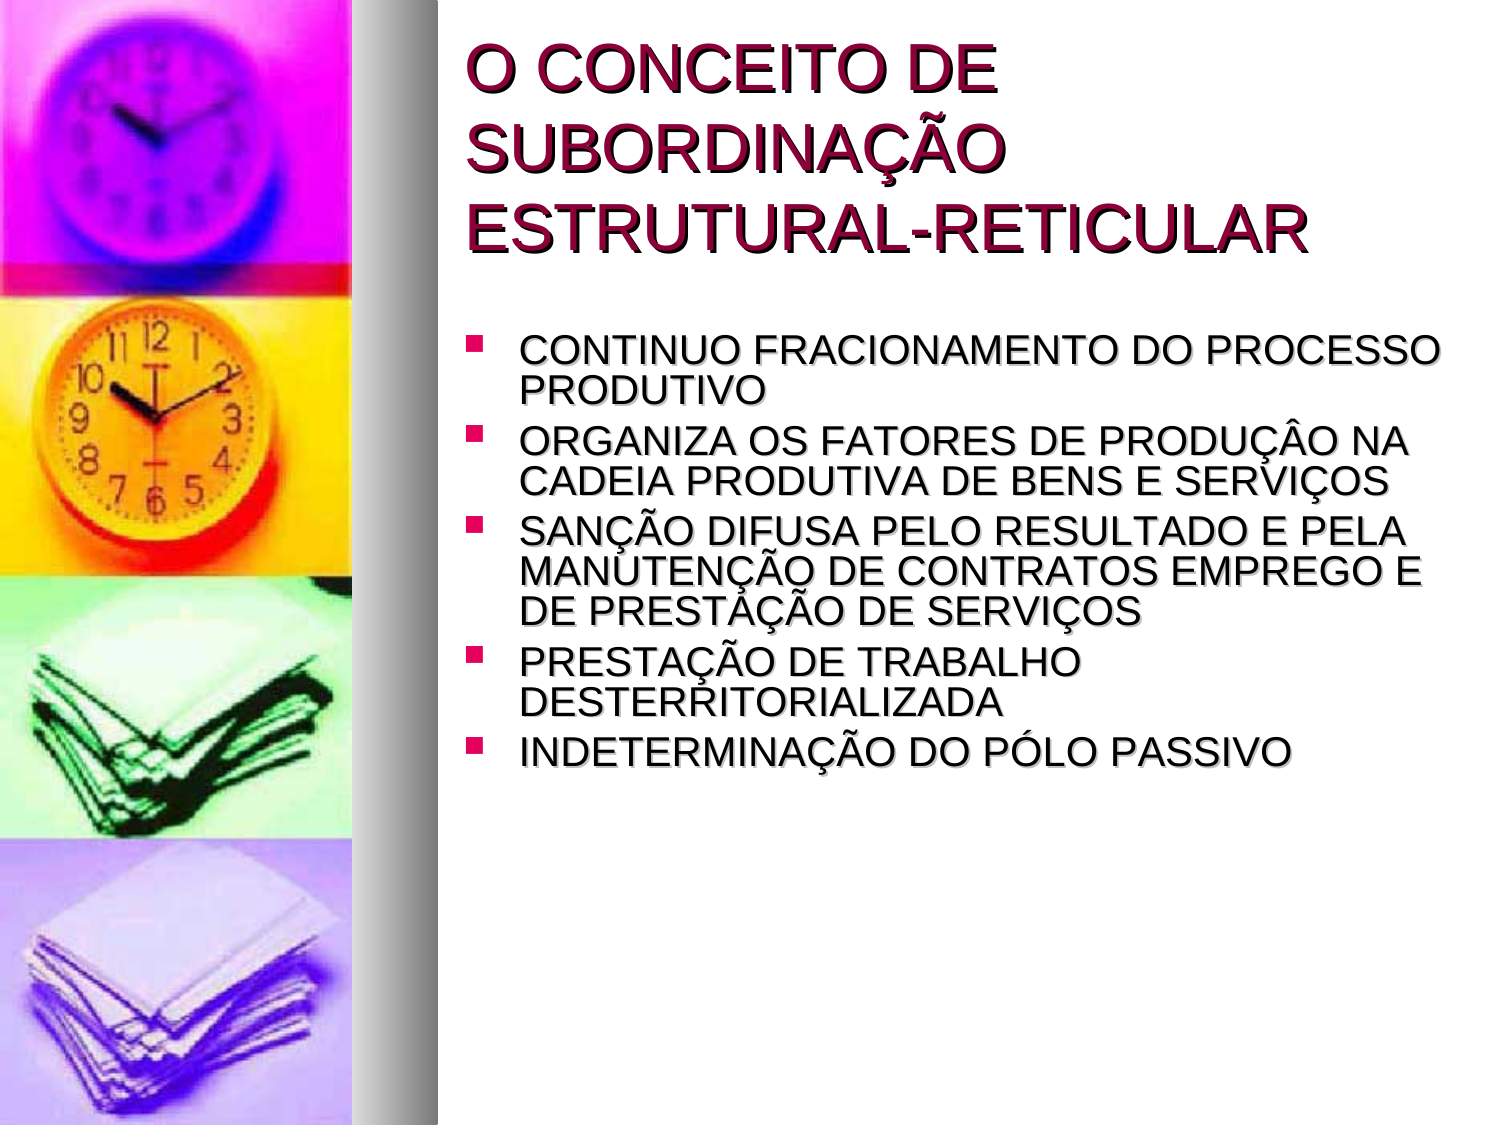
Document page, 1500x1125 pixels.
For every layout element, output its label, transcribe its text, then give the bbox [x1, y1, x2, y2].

title O CONCEITO DE SUBORDINAÇÃO ESTRUTURAL-RETICULAR [450, 16, 1500, 272]
picture [0, 0, 352, 1125]
list CONTINUO FRACIONAMENTO DO PROCESSO PRODUTIVO ORGANIZA OS FATORES DE PRODUÇÂO NA CADEIA PRODUTIVA DE BENS E SERVIÇOS SANÇÃO DIFUSA PELO RESULTADO E PELA MANUTENÇÃO DE CONTRATOS EMPREGO E DE PRESTAÇÃO DE SERVIÇOS PRESTAÇÃO DE TRABALHO DESTERRITORIALIZADA INDETERMINAÇÃO DO PÓLO PASSIVO [448, 324, 1499, 1095]
